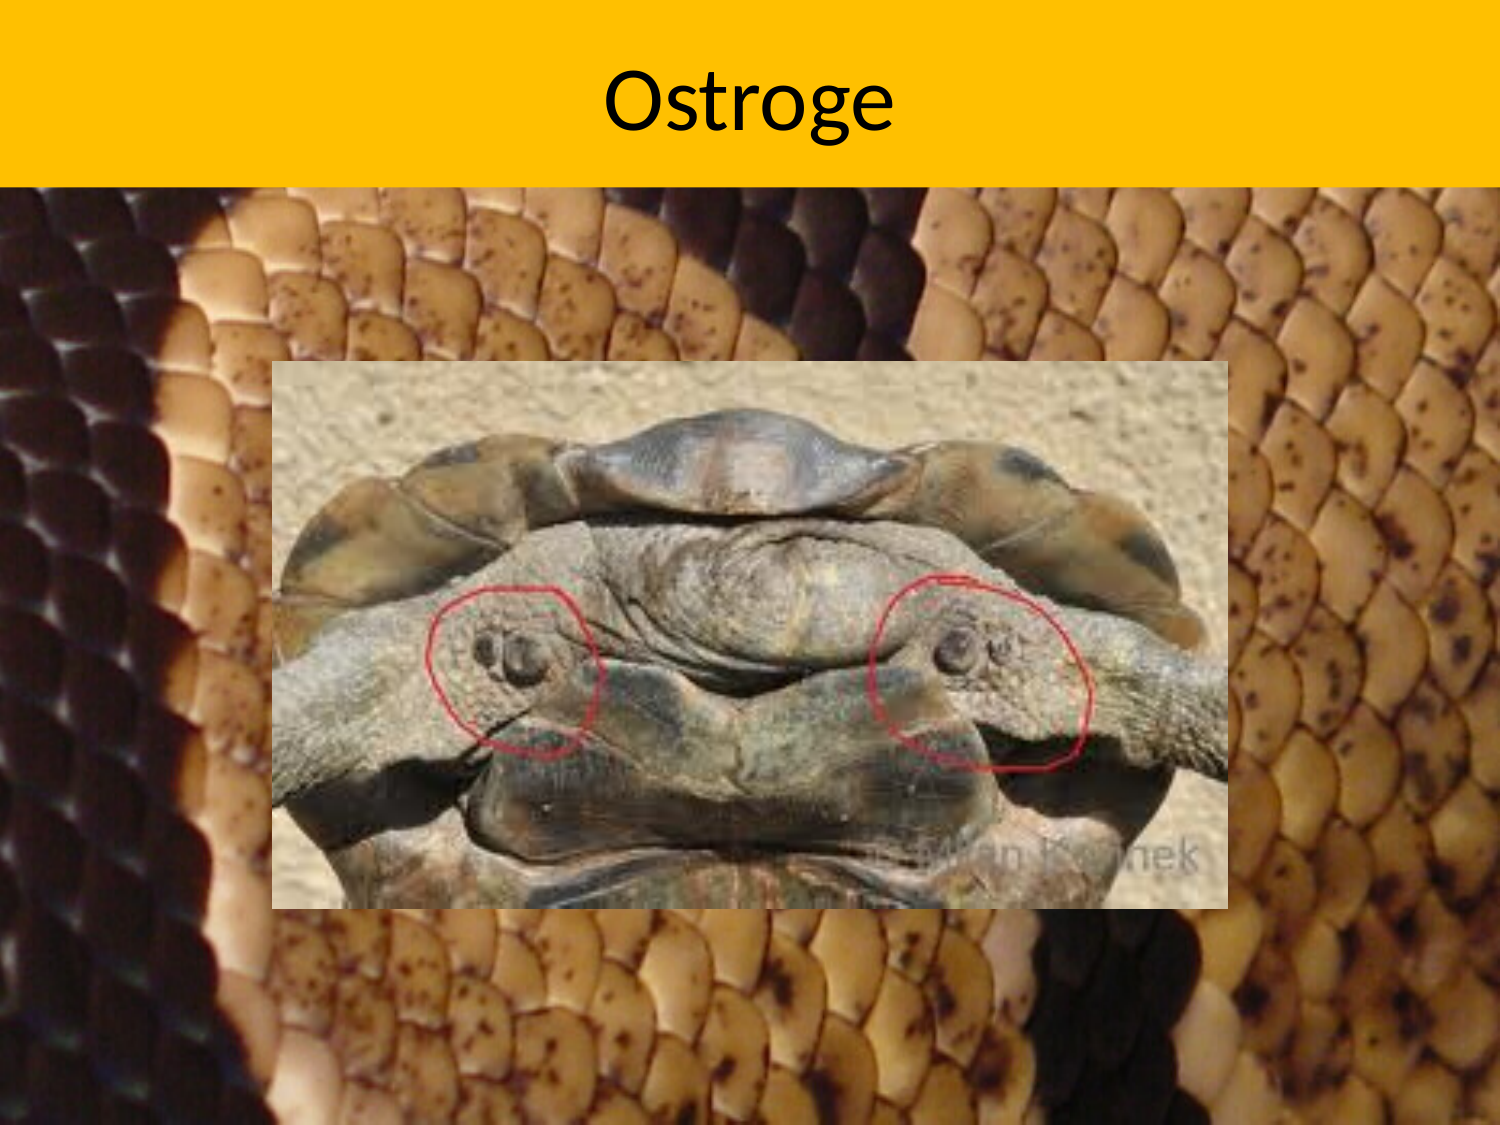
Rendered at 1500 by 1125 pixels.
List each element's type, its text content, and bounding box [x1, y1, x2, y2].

title Ostroge [0, 0, 1500, 188]
picture [0, 188, 1500, 1125]
